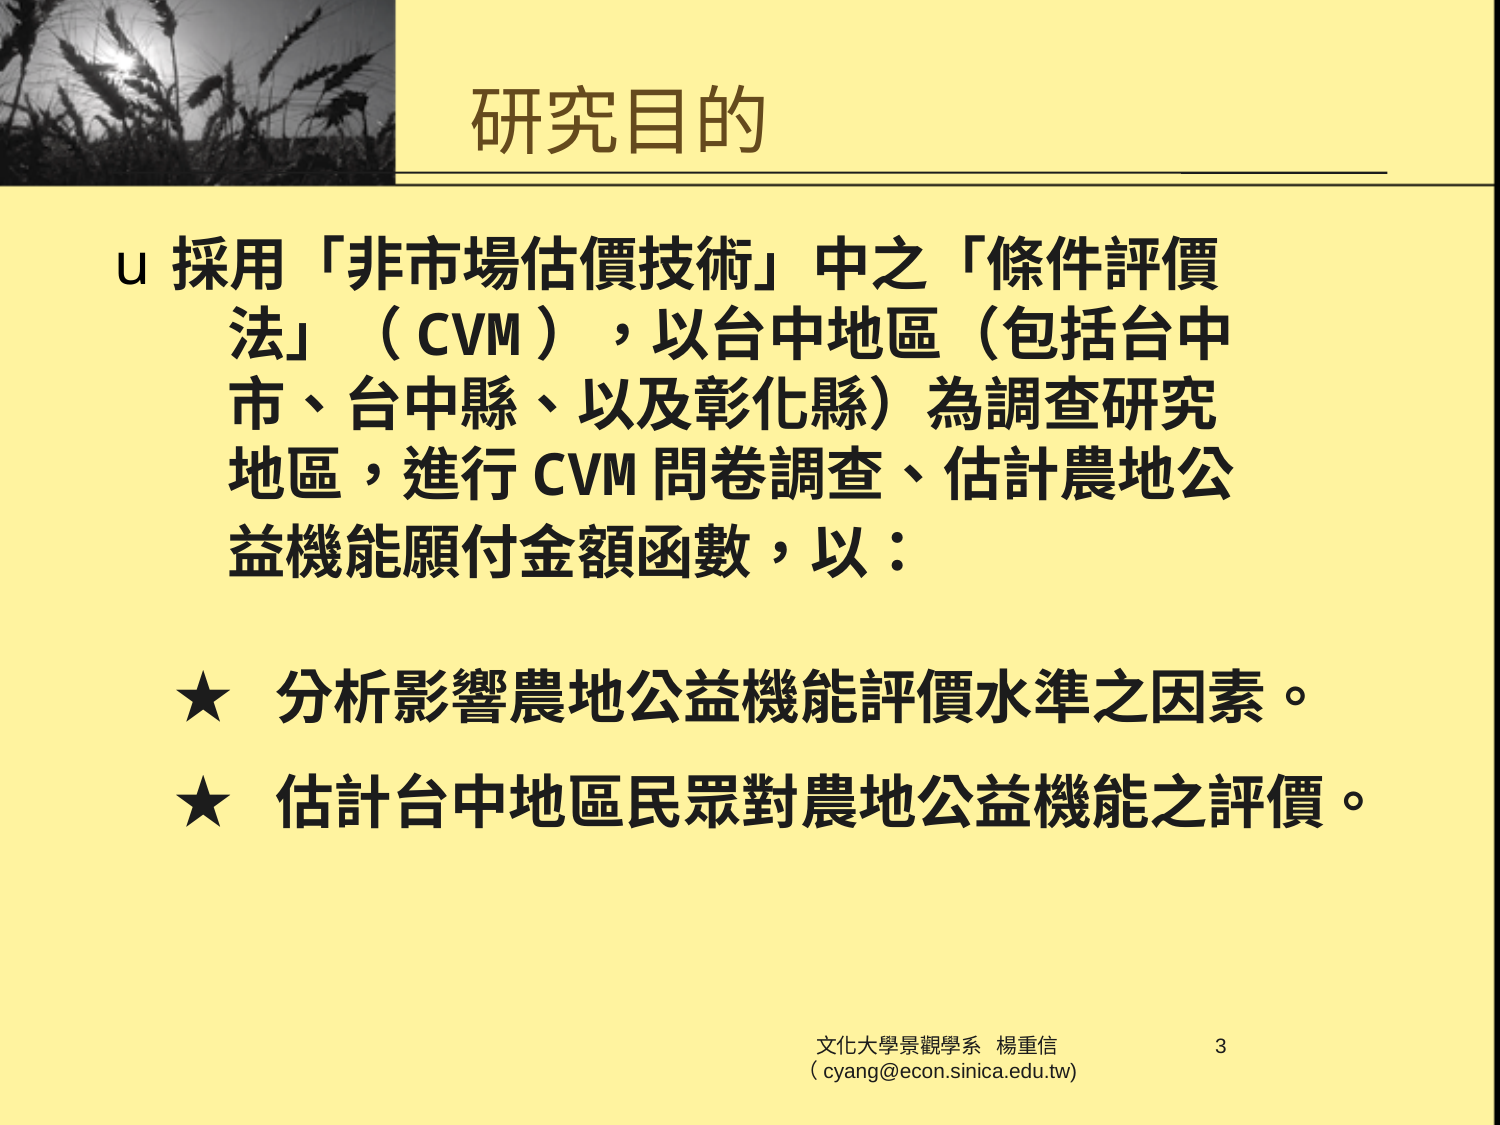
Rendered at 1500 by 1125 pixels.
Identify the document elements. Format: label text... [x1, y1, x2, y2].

title 研究目的 [454, 66, 1359, 167]
list 採用「非市場估價技術」中之「條件評價法」（CVM），以台中地區（包括台中市、台中縣、以及彰化縣）為調查研究地區，進行CVM問卷調查、估計農地公益機能願付金額函數，以： [100, 220, 1288, 721]
text_box 文化大學景觀學系 楊重信（cyang@econ.sinica.edu.tw) [699, 1025, 1175, 1101]
text_box ★ 分析影響農地公益機能評價水準之因素。 ★ 估計台中地區民眾對農地公益機能之評價。 [159, 618, 1388, 843]
text_box [1200, 1025, 1413, 1101]
